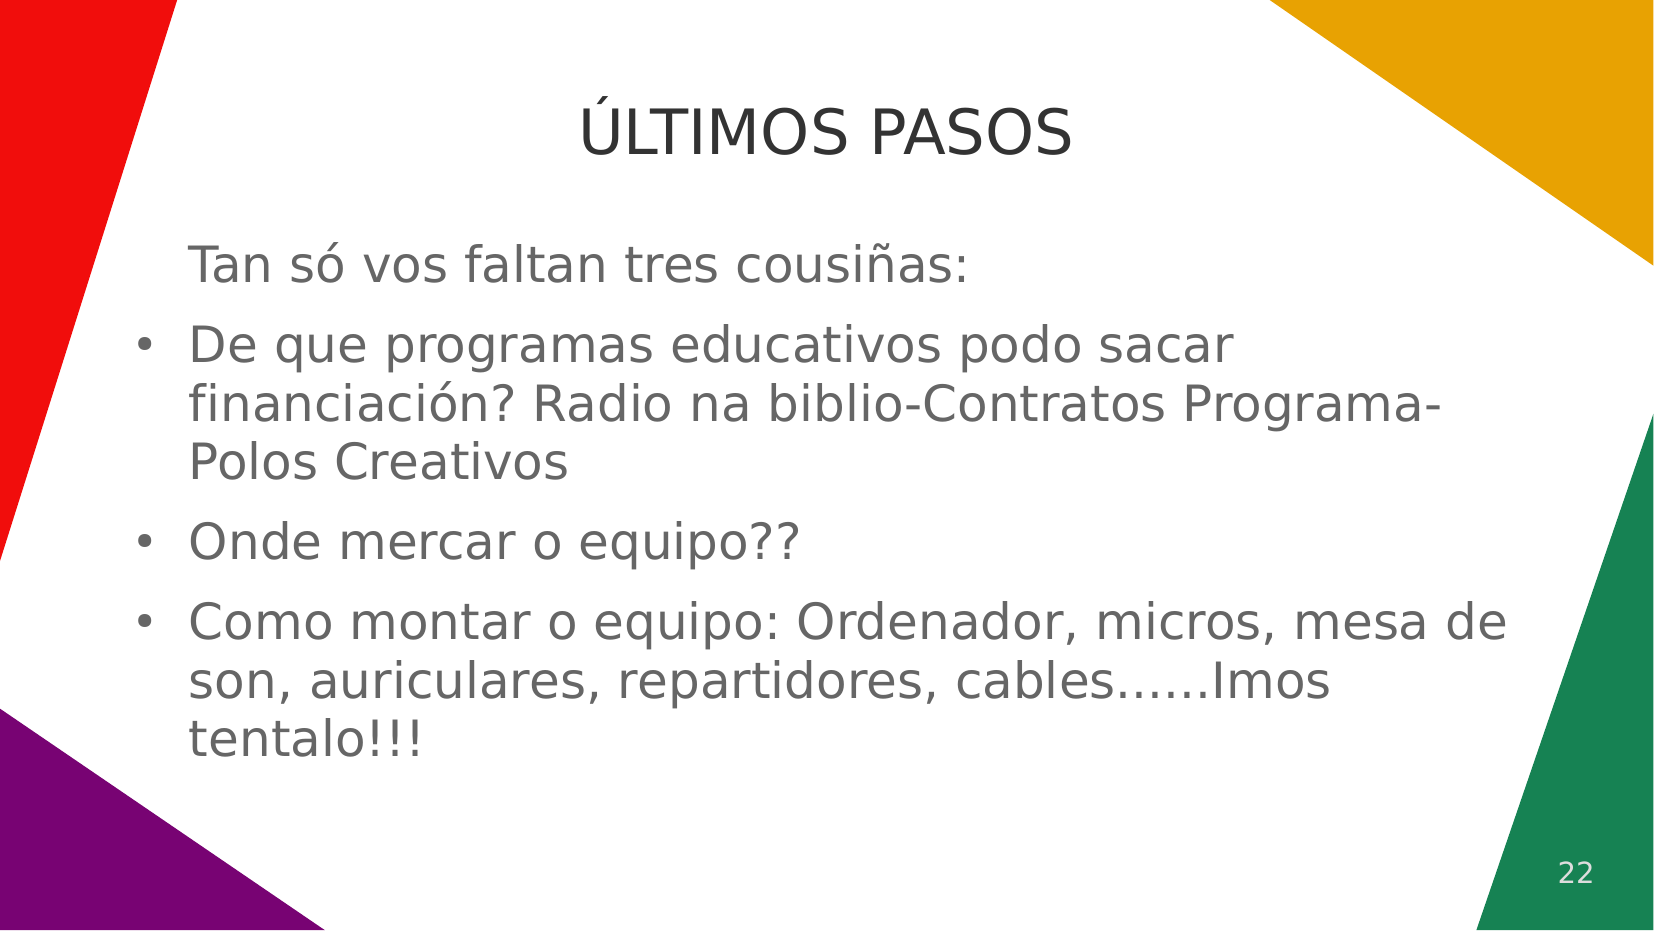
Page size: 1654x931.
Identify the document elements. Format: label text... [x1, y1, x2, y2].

list Tan só vos faltan tres cousiñas: De que programas educativos podo sacar financiación? Radio na biblio-Contratos Programa- Polos Creativos Onde mercar o equipo?? Como montar o equipo: Ordenador, micros, mesa de son, auriculares, repartidores, cables......Imos tentalo!!! [118, 236, 1536, 827]
title ÚLTIMOS PASOS [118, 59, 1536, 207]
